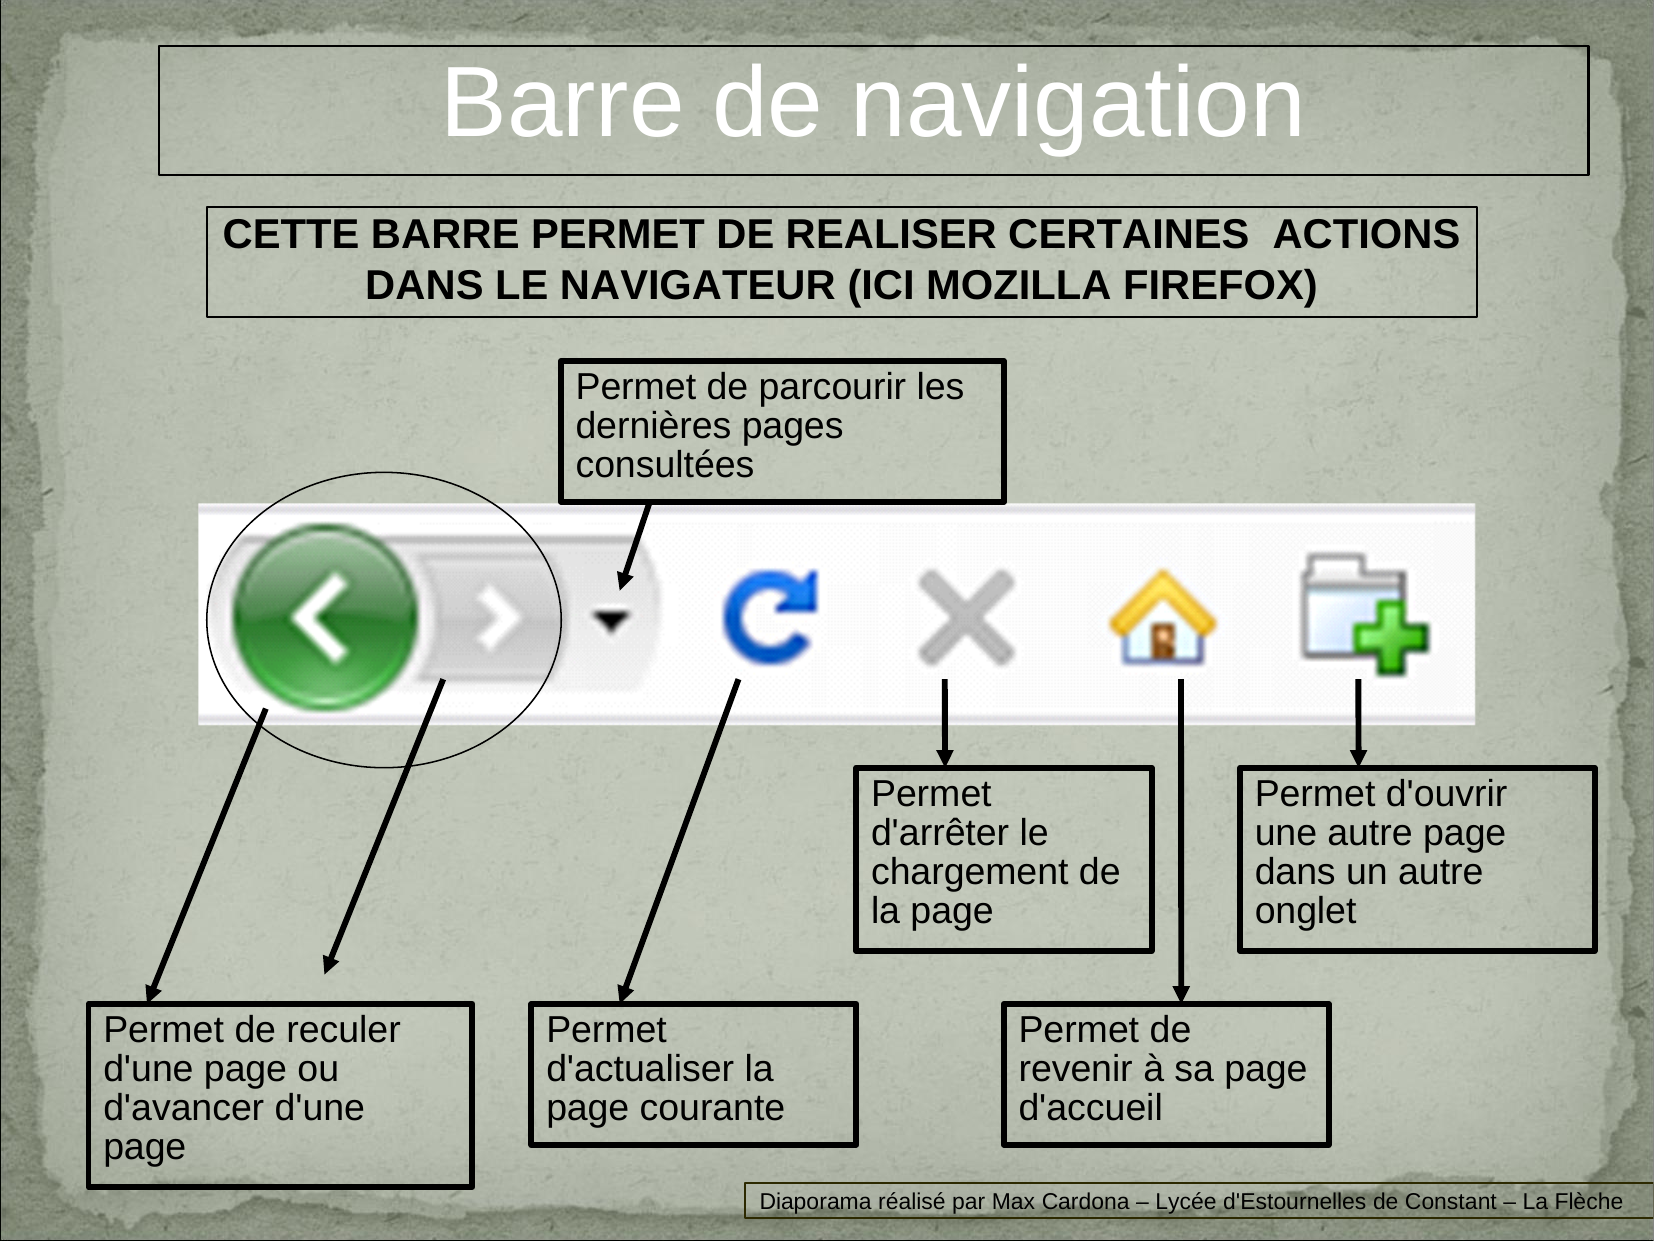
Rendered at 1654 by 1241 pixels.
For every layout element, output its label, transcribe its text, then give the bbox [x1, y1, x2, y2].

text_box CETTE BARRE PERMET DE REALISER CERTAINES ACTIONS DANS LE NAVIGATEUR (ICI MOZILLA FIREFOX)‏ [206, 206, 1477, 317]
text_box Permet de reculer d'une page ou d'avancer d'une page [88, 1003, 473, 1188]
text_box Diaporama réalisé par Max Cardona – Lycée d'Estournelles de Constant – La Flèche [744, 1182, 1654, 1218]
text_box Permet de revenir à sa page d'accueil [1003, 1003, 1329, 1145]
text_box Permet d'actualiser la page courante [531, 1003, 857, 1145]
picture [0, 0, 1654, 1241]
text_box Permet d'ouvrir une autre page dans un autre onglet [1240, 767, 1595, 951]
text_box Barre de navigation [158, 45, 1589, 175]
text_box Permet de parcourir les dernières pages consultées [560, 360, 1004, 502]
text_box Permet d'arrêter le chargement de la page [856, 767, 1152, 951]
